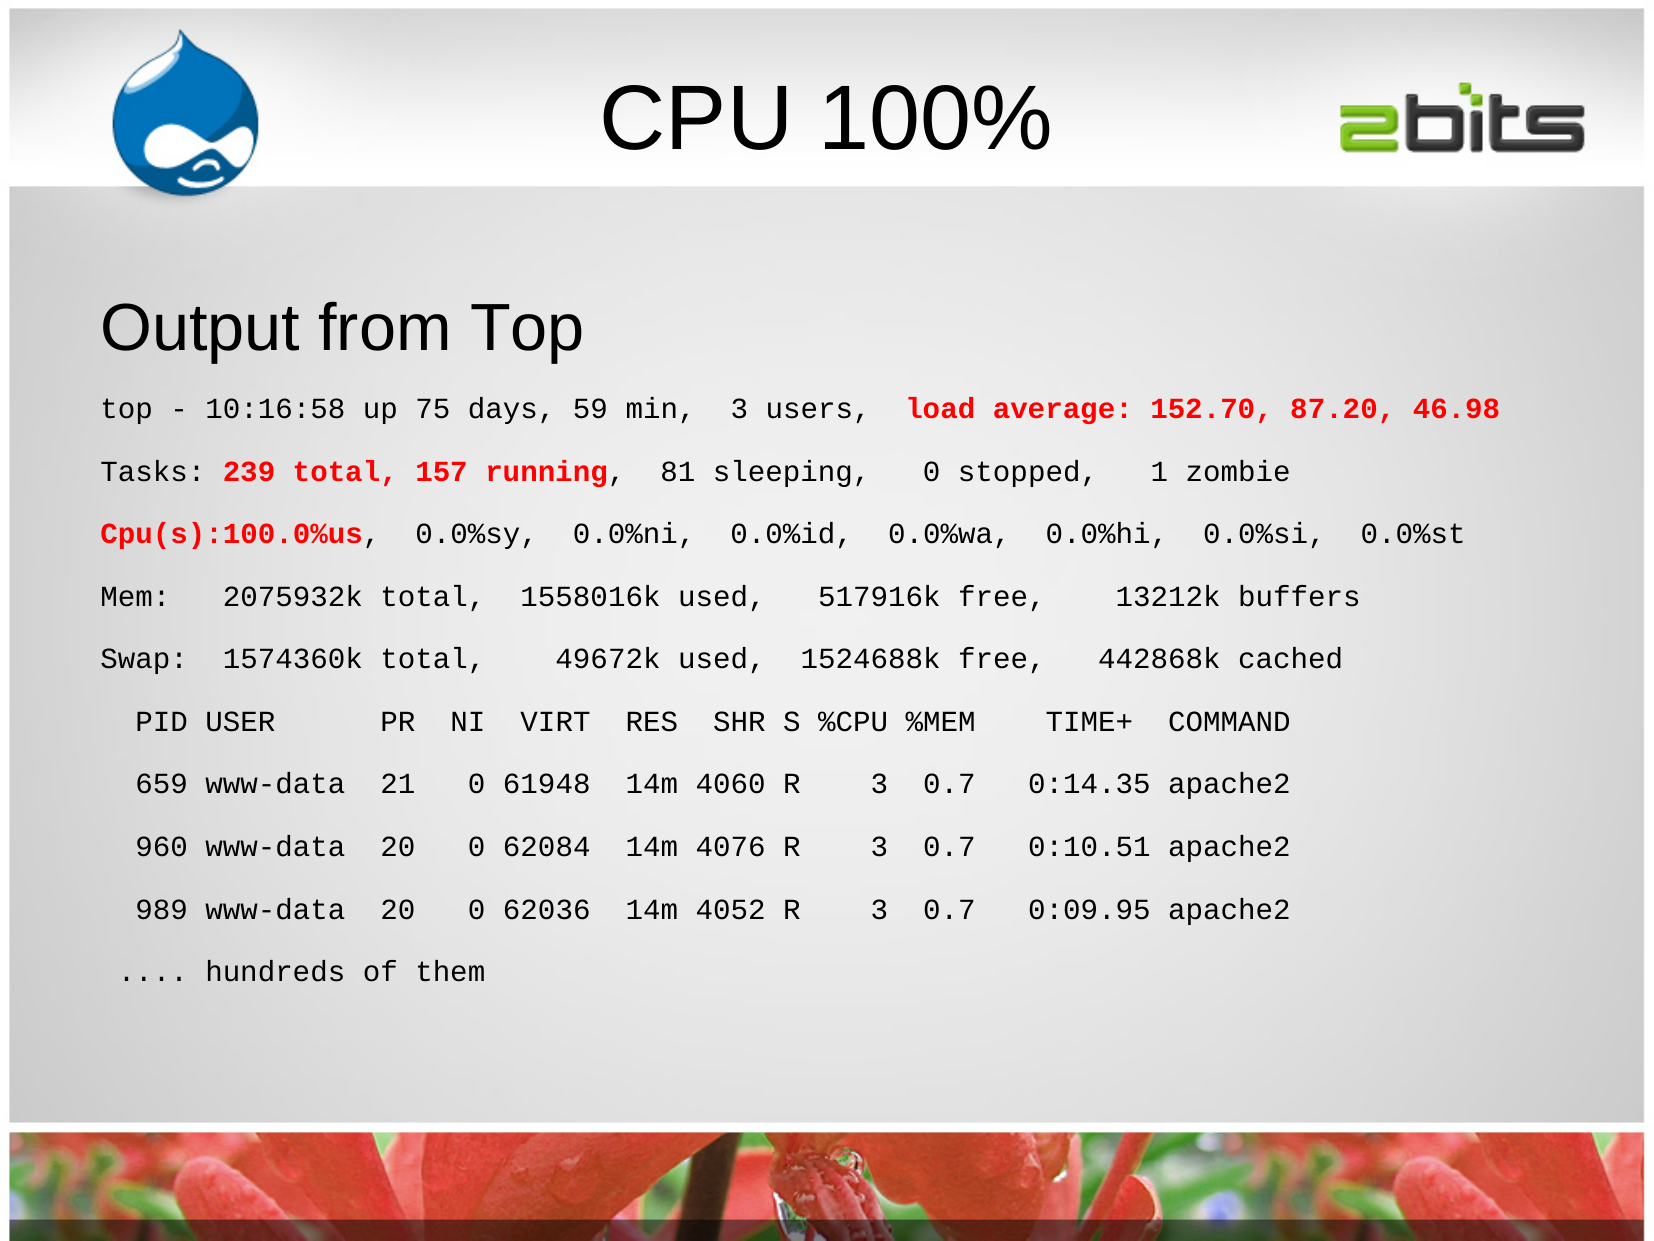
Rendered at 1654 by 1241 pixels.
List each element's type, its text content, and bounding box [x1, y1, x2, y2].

picture [0, 0, 1654, 1241]
list Output from Top top - 10:16:58 up 75 days, 59 min, 3 users, load average: 152.70, 87.20, 46.98 Tasks: 239 total, 157 running, 81 sleeping, 0 stopped, 1 zombie Cpu(s):100.0%us, 0.0%sy, 0.0%ni, 0.0%id, 0.0%wa, 0.0%hi, 0.0%si, 0.0%st Mem: 2075932k total, 1558016k used, 517916k free, 13212k buffers Swap: 1574360k total, 49672k used, 1524688k free, 442868k cached PID USER PR NI VIRT RES SHR S %CPU %MEM TIME+ COMMAND 659 www-data 21 0 61948 14m 4060 R 3 0.7 0:14.35 apache2 960 www-data 20 0 62084 14m 4076 R 3 0.7 0:10.51 apache2 989 www-data 20 0 62036 14m 4052 R 3 0.7 0:09.95 apache2 .... hundreds of them [82, 290, 1571, 1094]
title CPU 100% [82, 21, 1571, 214]
